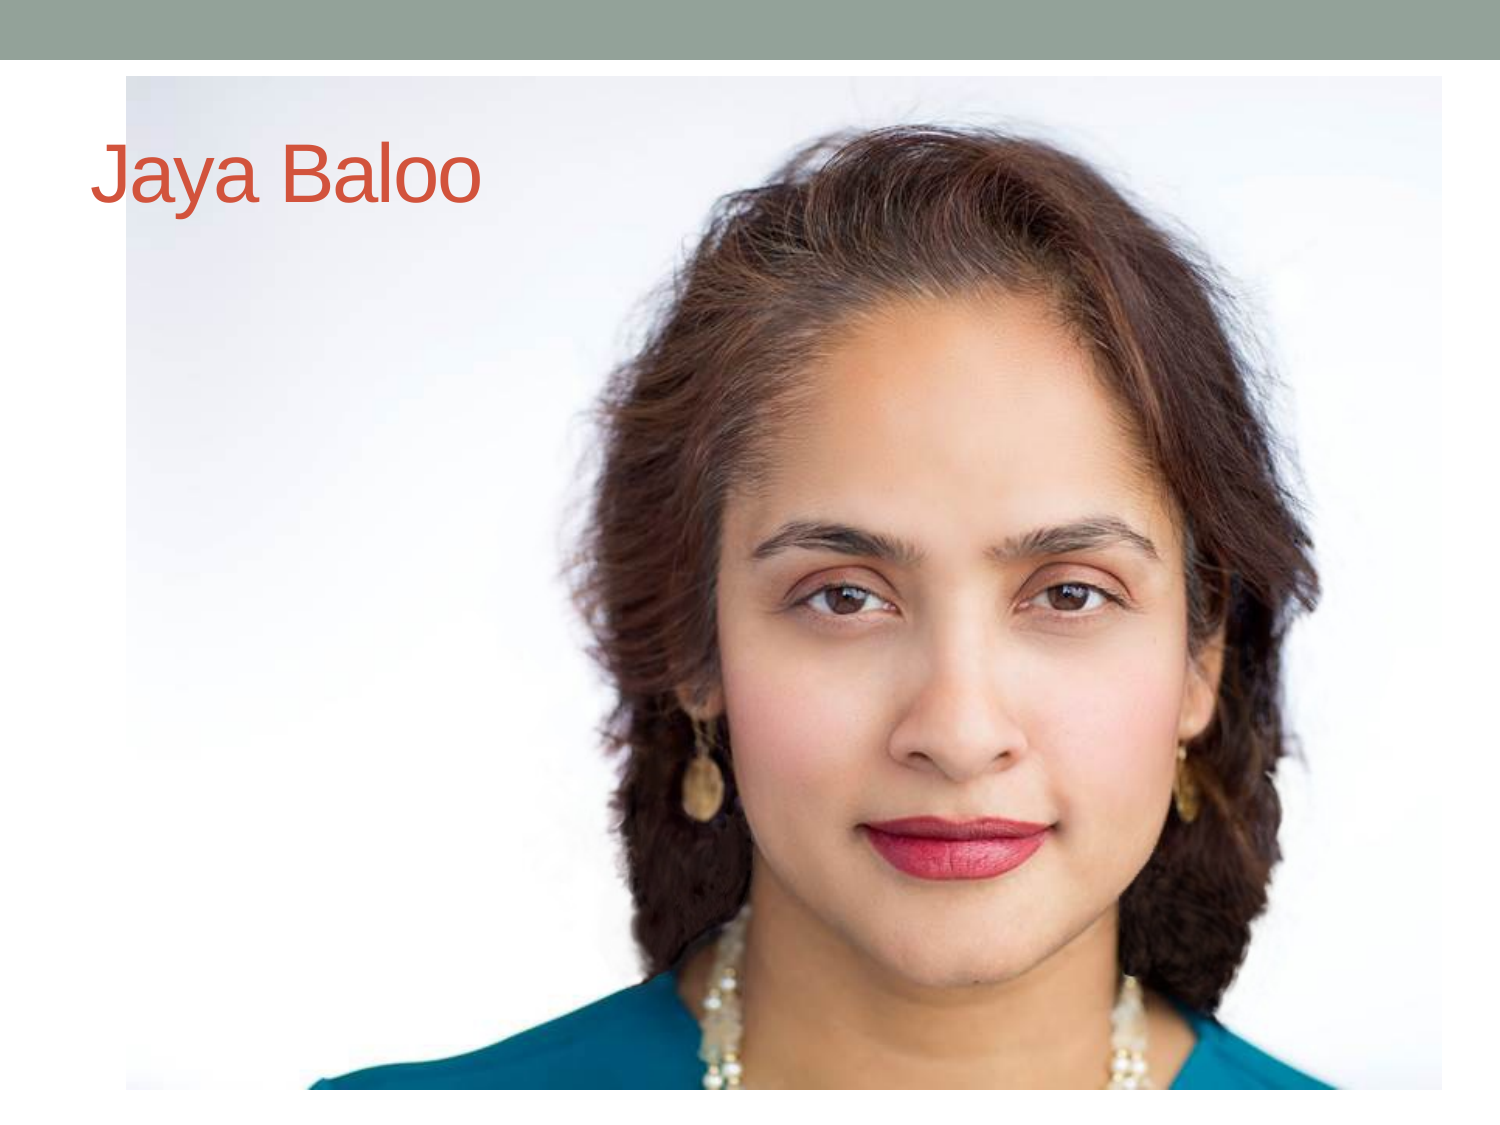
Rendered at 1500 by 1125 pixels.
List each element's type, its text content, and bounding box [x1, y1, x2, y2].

picture [126, 76, 1442, 1090]
title Jaya Baloo [75, 87, 1425, 250]
